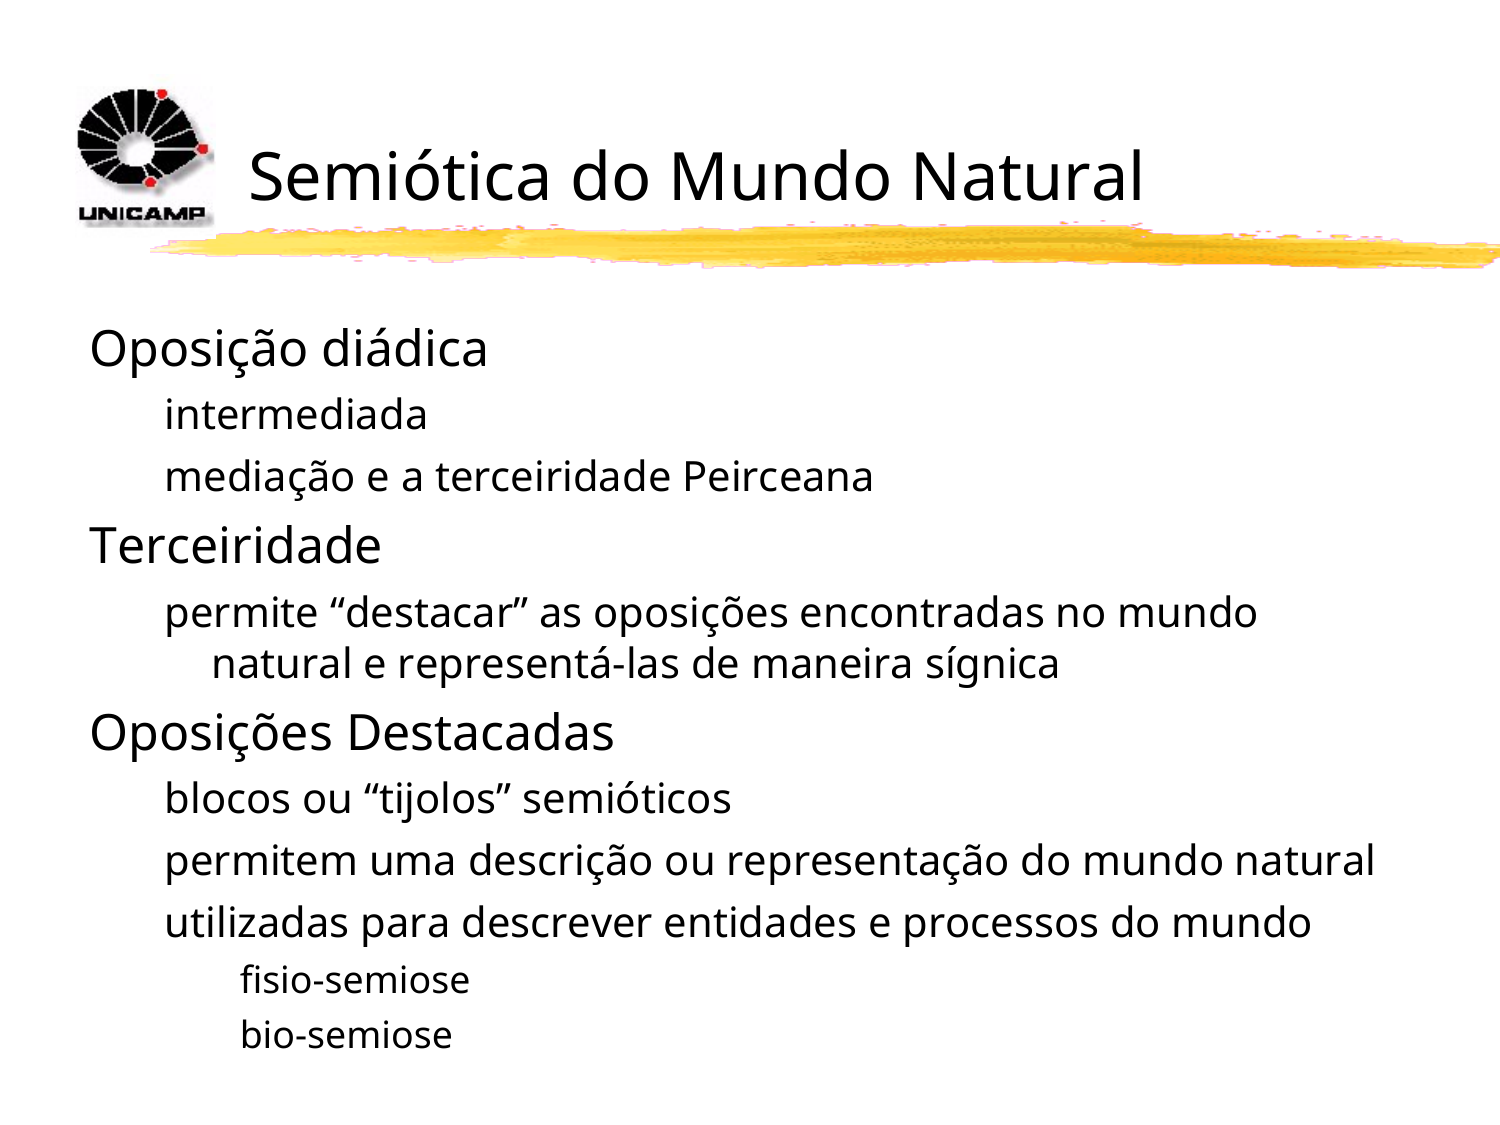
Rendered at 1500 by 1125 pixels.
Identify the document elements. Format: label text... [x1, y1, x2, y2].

picture [75, 74, 1500, 279]
title Semiótica do Mundo Natural [233, 37, 1434, 225]
list Oposição diádica intermediada mediação e a terceiridade Peirceana Terceiridade permite “destacar” as oposições encontradas no mundo natural e representá-las de maneira sígnica Oposições Destacadas blocos ou “tijolos” semióticos permitem uma descrição ou representação do mundo natural utilizadas para descrever entidades e processos do mundo fisio-semiose bio-semiose [74, 309, 1417, 994]
